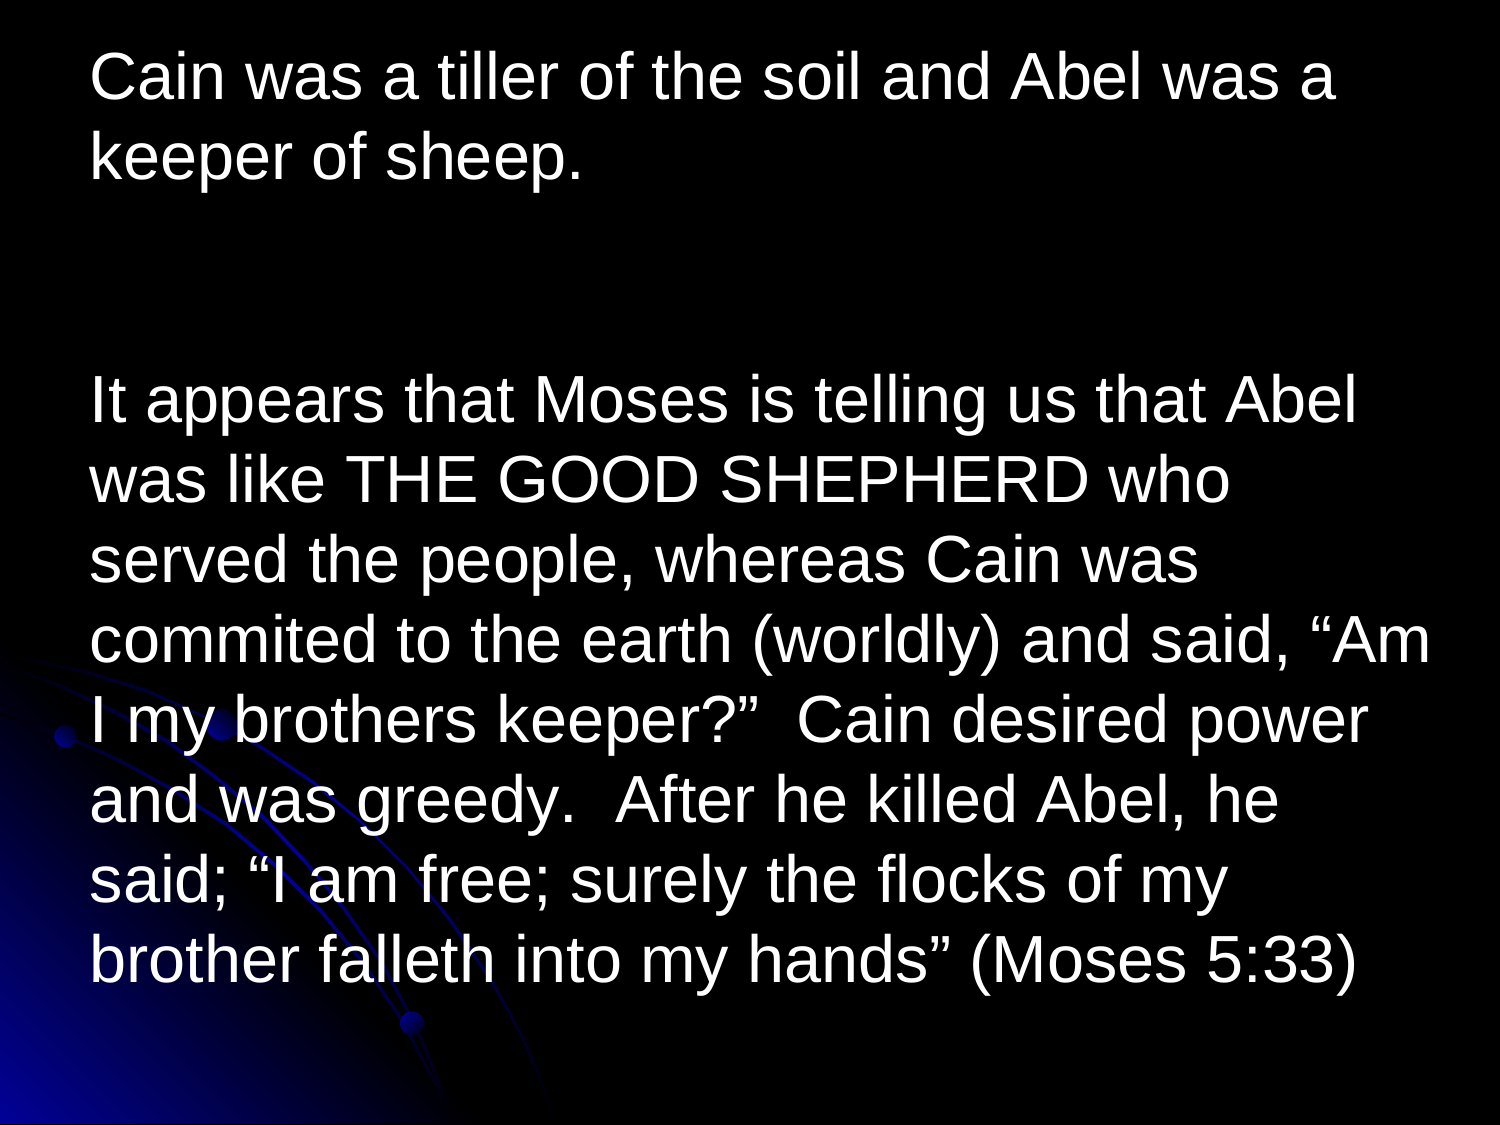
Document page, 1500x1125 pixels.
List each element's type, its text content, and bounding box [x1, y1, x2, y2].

text_box Cain was a tiller of the soil and Abel was a keeper of sheep. It appears that Moses is telling us that Abel was like THE GOOD SHEPHERD who served the people, whereas Cain was commited to the earth (worldly) and said, “Am I my brothers keeper?” Cain desired power and was greedy. After he killed Abel, he said; “I am free; surely the flocks of my brother falleth into my hands” (Moses 5:33) [74, 24, 1450, 1125]
